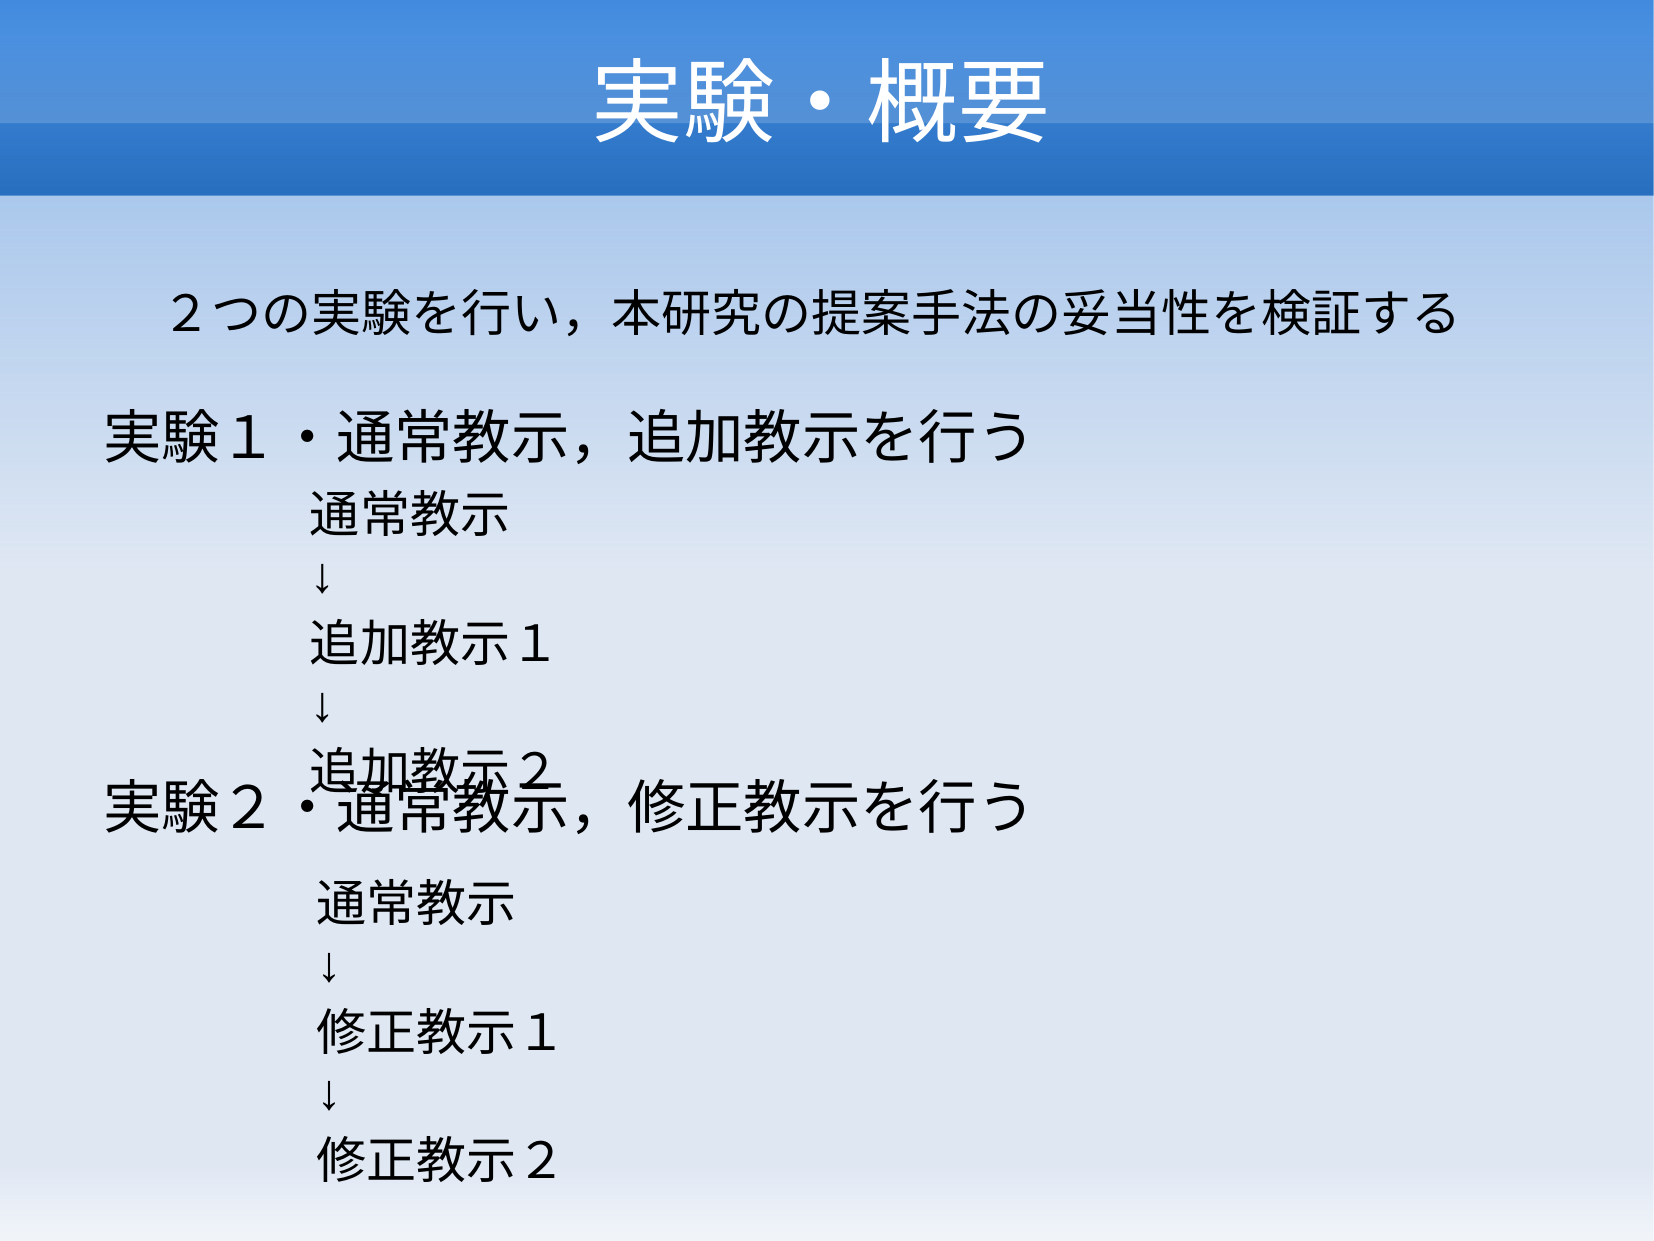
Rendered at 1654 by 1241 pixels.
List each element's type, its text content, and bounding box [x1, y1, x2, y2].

text_box 通常教示 ↓ 追加教示１ ↓ 追加教示２ [295, 467, 575, 733]
title 実験・概要 [76, 0, 1565, 208]
picture [0, 0, 1654, 1241]
text_box 通常教示 ↓ 修正教示１ ↓ 修正教示２ [301, 856, 582, 1122]
text_box 実験２・通常教示，修正教示を行う [88, 753, 1055, 827]
text_box 実験１・通常教示，追加教示を行う [88, 383, 1055, 457]
text_box ２つの実験を行い，本研究の提案手法の妥当性を検証する [146, 265, 1477, 331]
